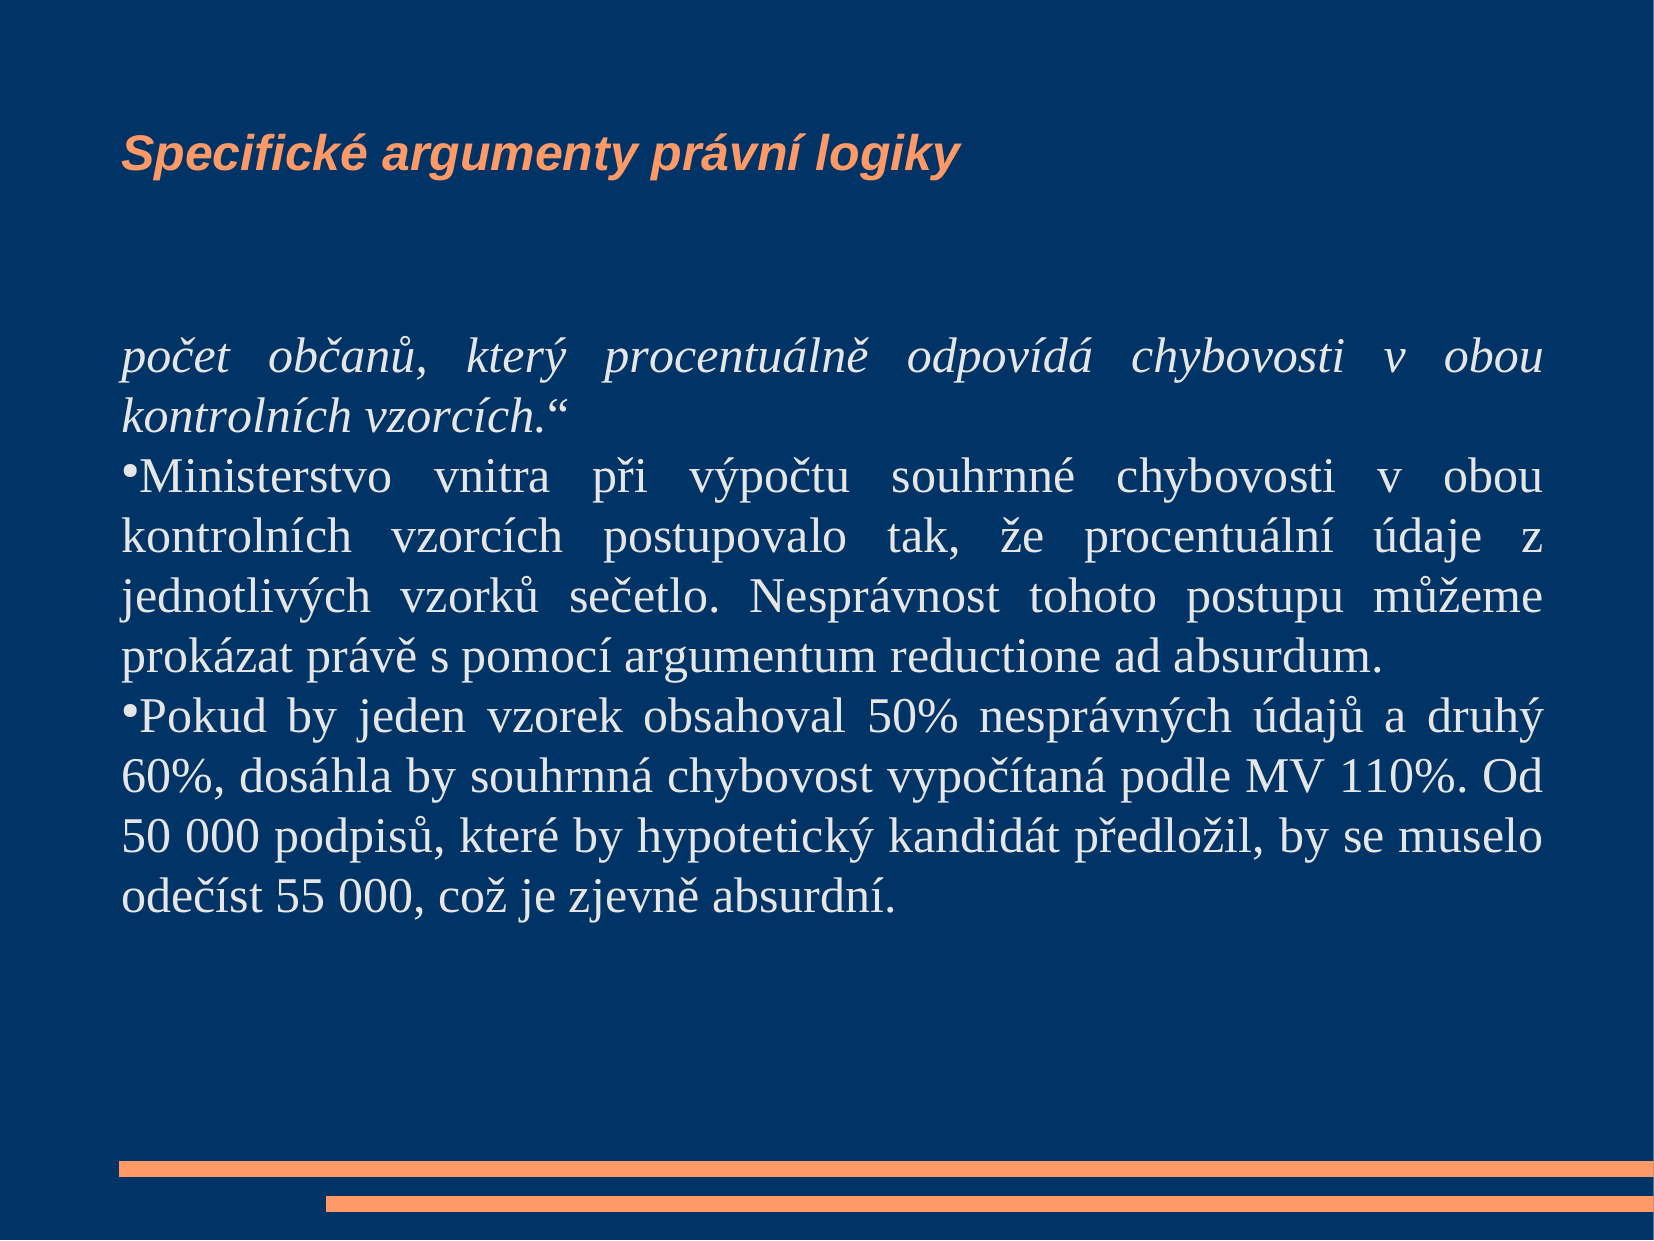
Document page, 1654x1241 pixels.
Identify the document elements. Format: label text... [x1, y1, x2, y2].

title Specifické argumenty právní logiky [121, 46, 1534, 254]
list počet občanů, který procentuálně odpovídá chybovosti v obou kontrolních vzorcích.“ Ministerstvo vnitra při výpočtu souhrnné chybovosti v obou kontrolních vzorcích postupovalo tak, že procentuální údaje z jednotlivých vzorků sečetlo. Nesprávnost tohoto postupu můžeme prokázat právě s pomocí argumentum reductione ad absurdum. Pokud by jeden vzorek obsahoval 50% nesprávných údajů a druhý 60%, dosáhla by souhrnná chybovost vypočítaná podle MV 110%. Od 50 000 podpisů, které by hypotetický kandidát předložil, by se muselo odečíst 55 000, což je zjevně absurdní. [121, 322, 1561, 1132]
